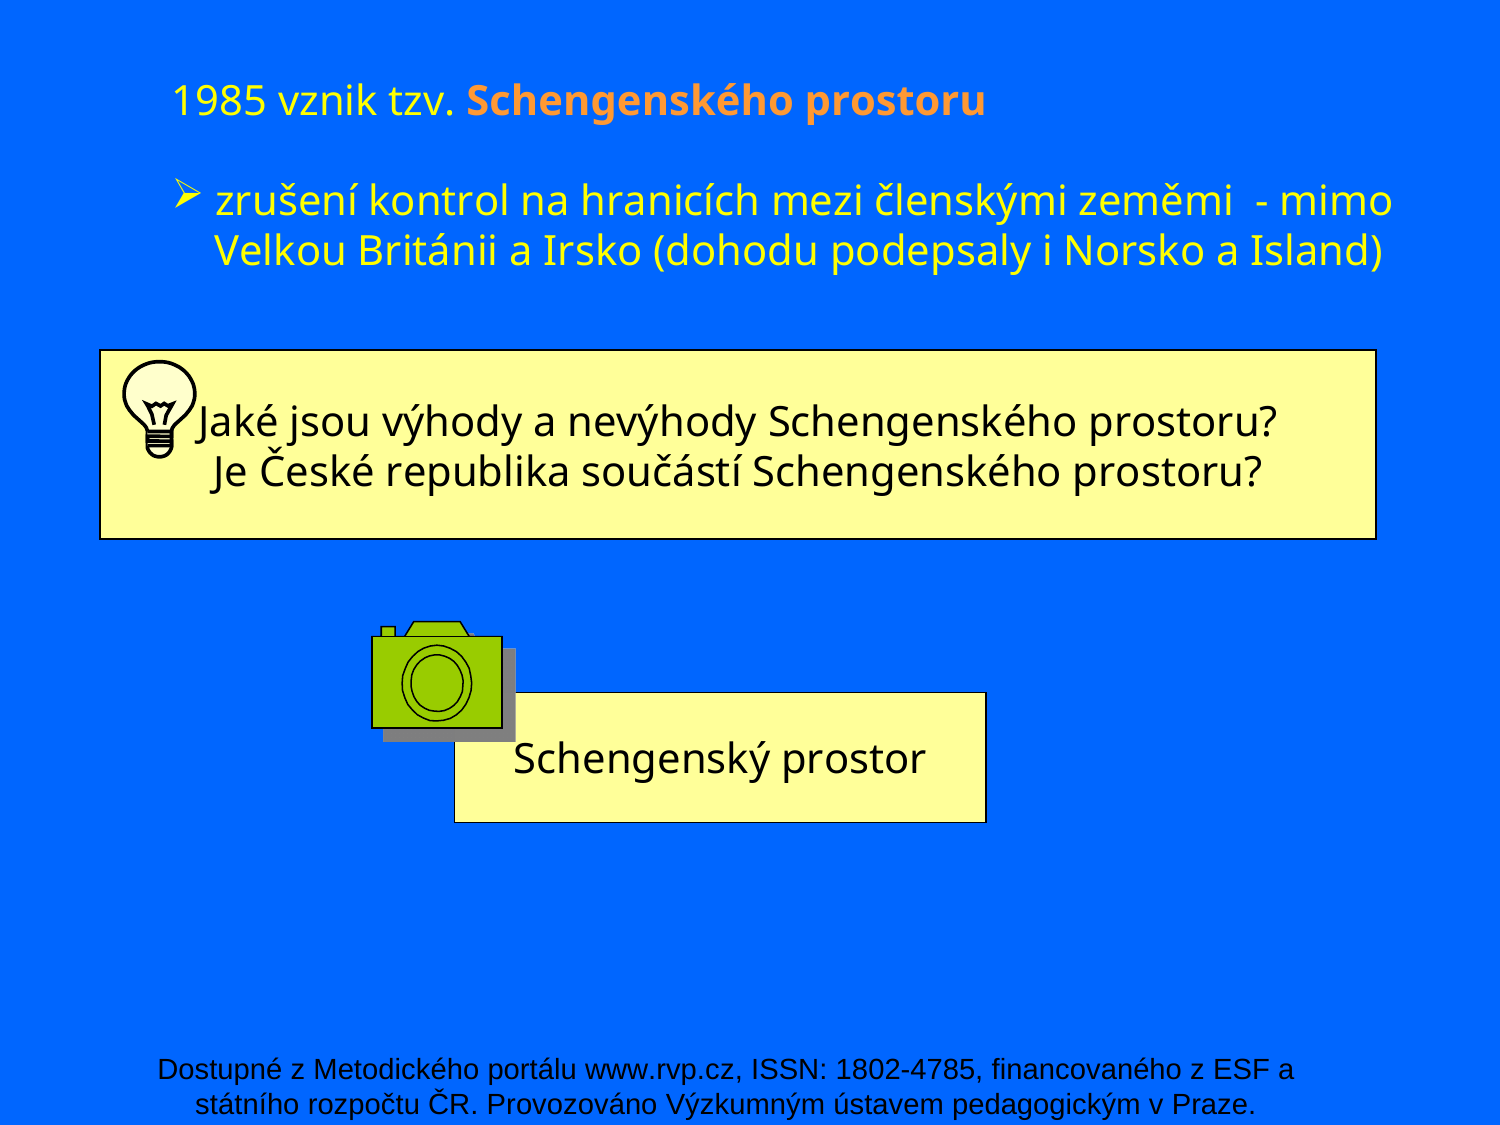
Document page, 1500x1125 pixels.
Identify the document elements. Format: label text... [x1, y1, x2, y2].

text_box [372, 621, 502, 728]
text_box Schengenský prostor [454, 692, 987, 823]
text_box [124, 361, 195, 457]
text_box Jaké jsou výhody a nevýhody Schengenského prostoru? Je České republika součástí Schengenského prostoru? [100, 349, 1376, 539]
text_box 1985 vznik tzv. Schengenského prostoru zrušení kontrol na hranicích mezi členskými zeměmi - mimo Velkou Británii a Irsko (dohodu podepsaly i Norsko a Island) [156, 66, 1409, 282]
text_box Dostupné z Metodického portálu www.rvp.cz, ISSN: 1802-4785, financovaného z ESF a státního rozpočtu ČR. Provozováno Výzkumným ústavem pedagogickým v Praze. [105, 1042, 1348, 1103]
